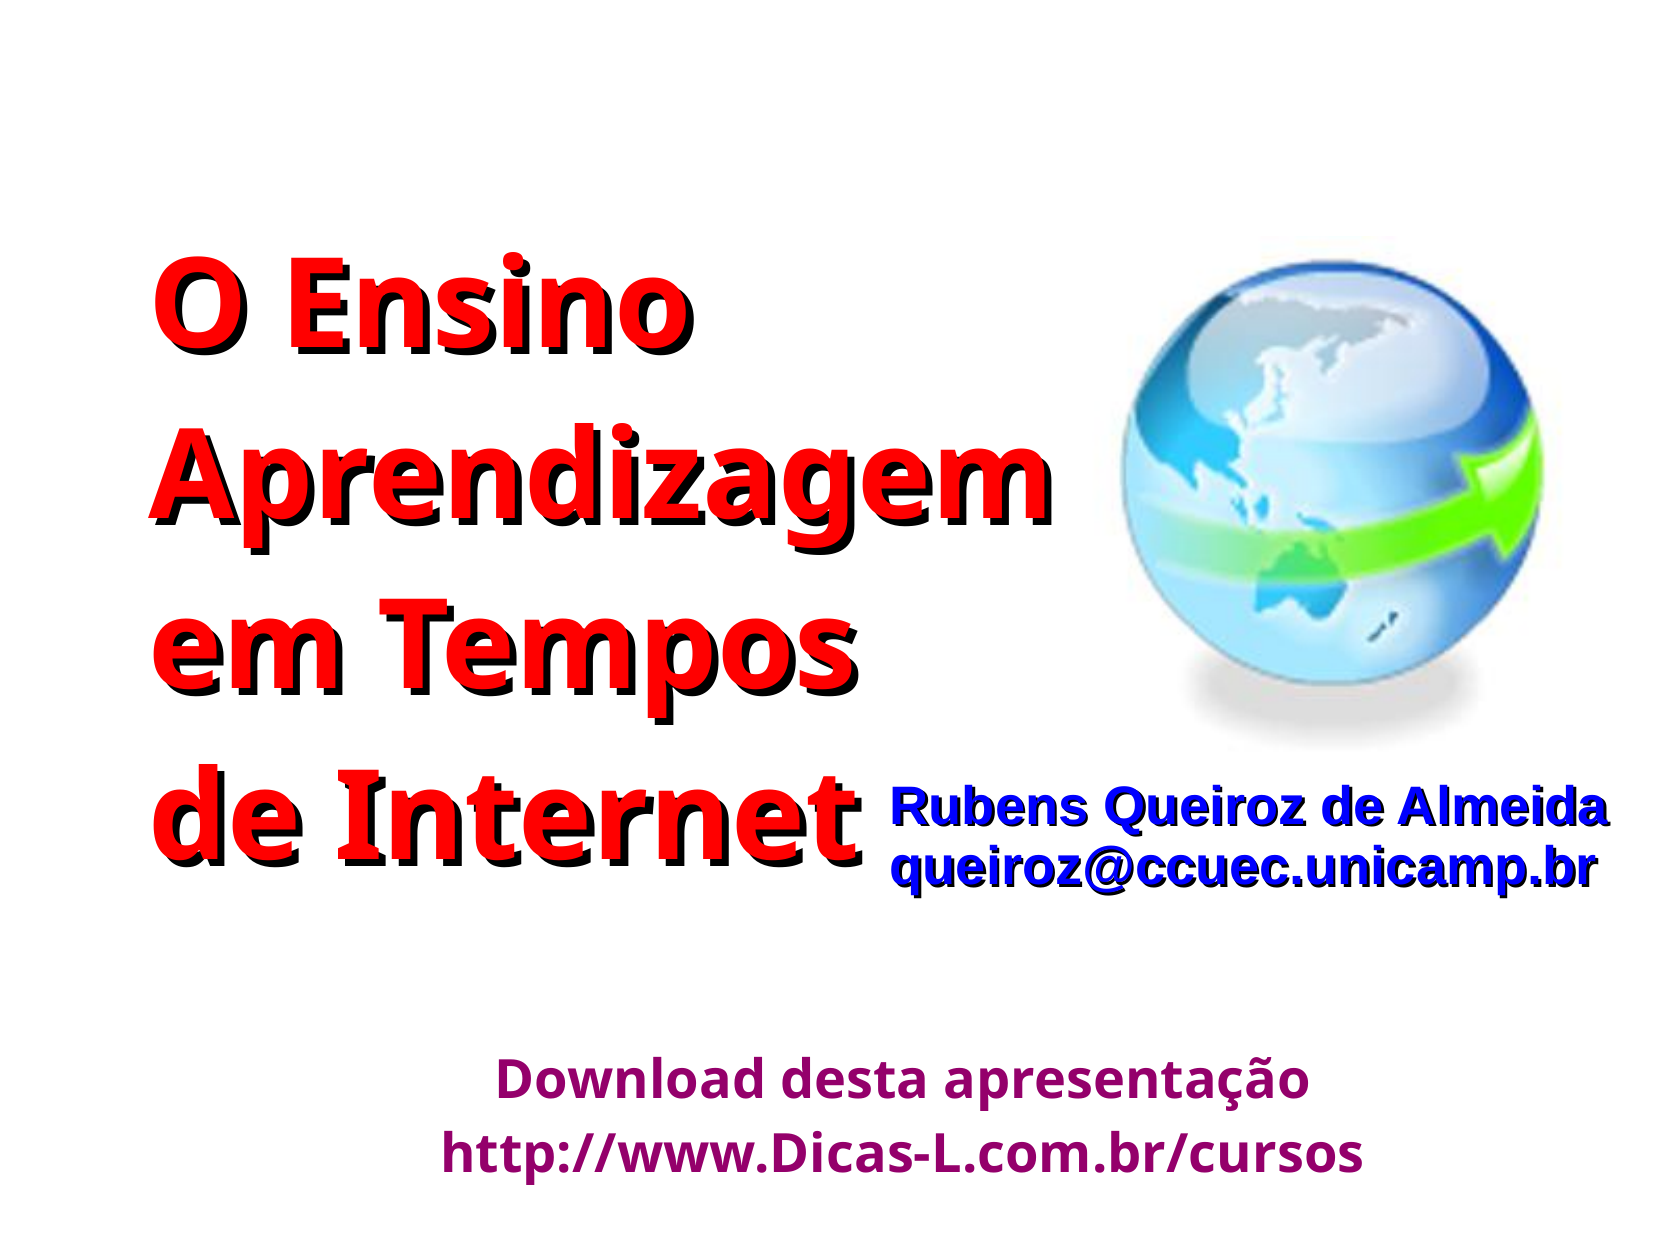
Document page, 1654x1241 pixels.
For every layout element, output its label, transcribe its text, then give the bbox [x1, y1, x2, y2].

text_box Rubens Queiroz de Almeida queiroz@ccuec.unicamp.br [874, 767, 1625, 904]
text_box O Ensino Aprendizagem em Tempos de Internet [133, 206, 1565, 802]
text_box Download desta apresentação http://www.Dicas-L.com.br/cursos [425, 1033, 1329, 1175]
picture [1062, 236, 1595, 768]
